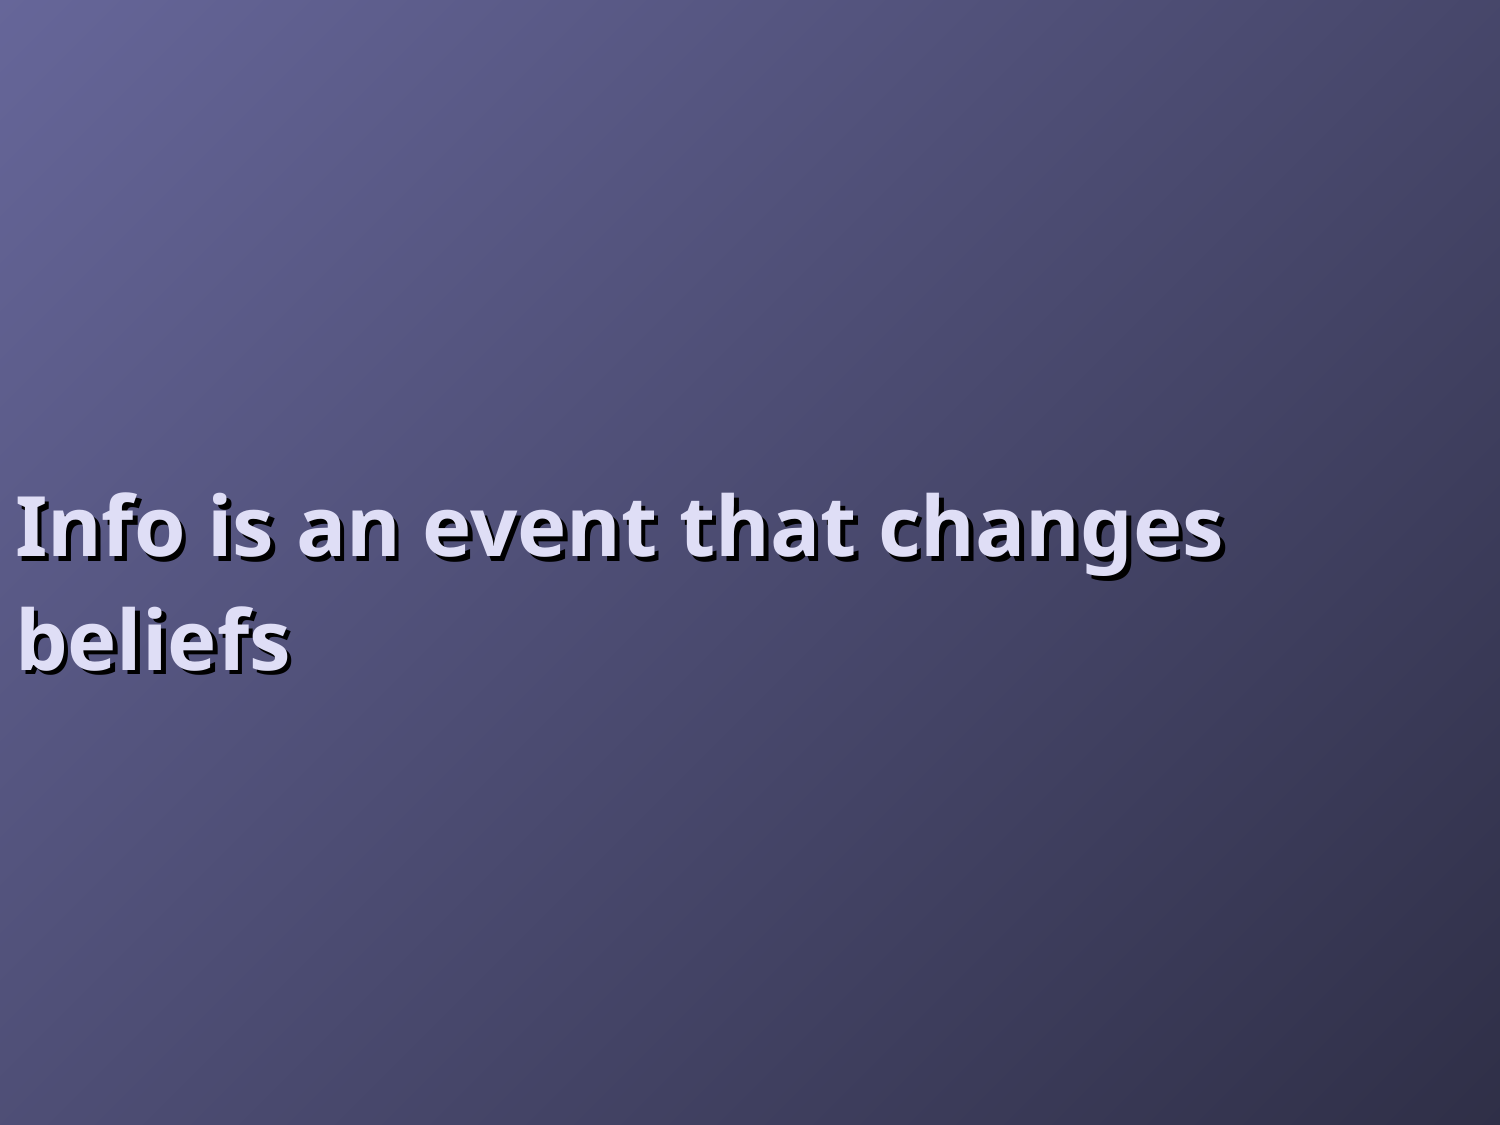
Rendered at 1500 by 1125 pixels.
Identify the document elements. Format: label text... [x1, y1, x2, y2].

title Info is an event that changes beliefs [0, 473, 1500, 689]
